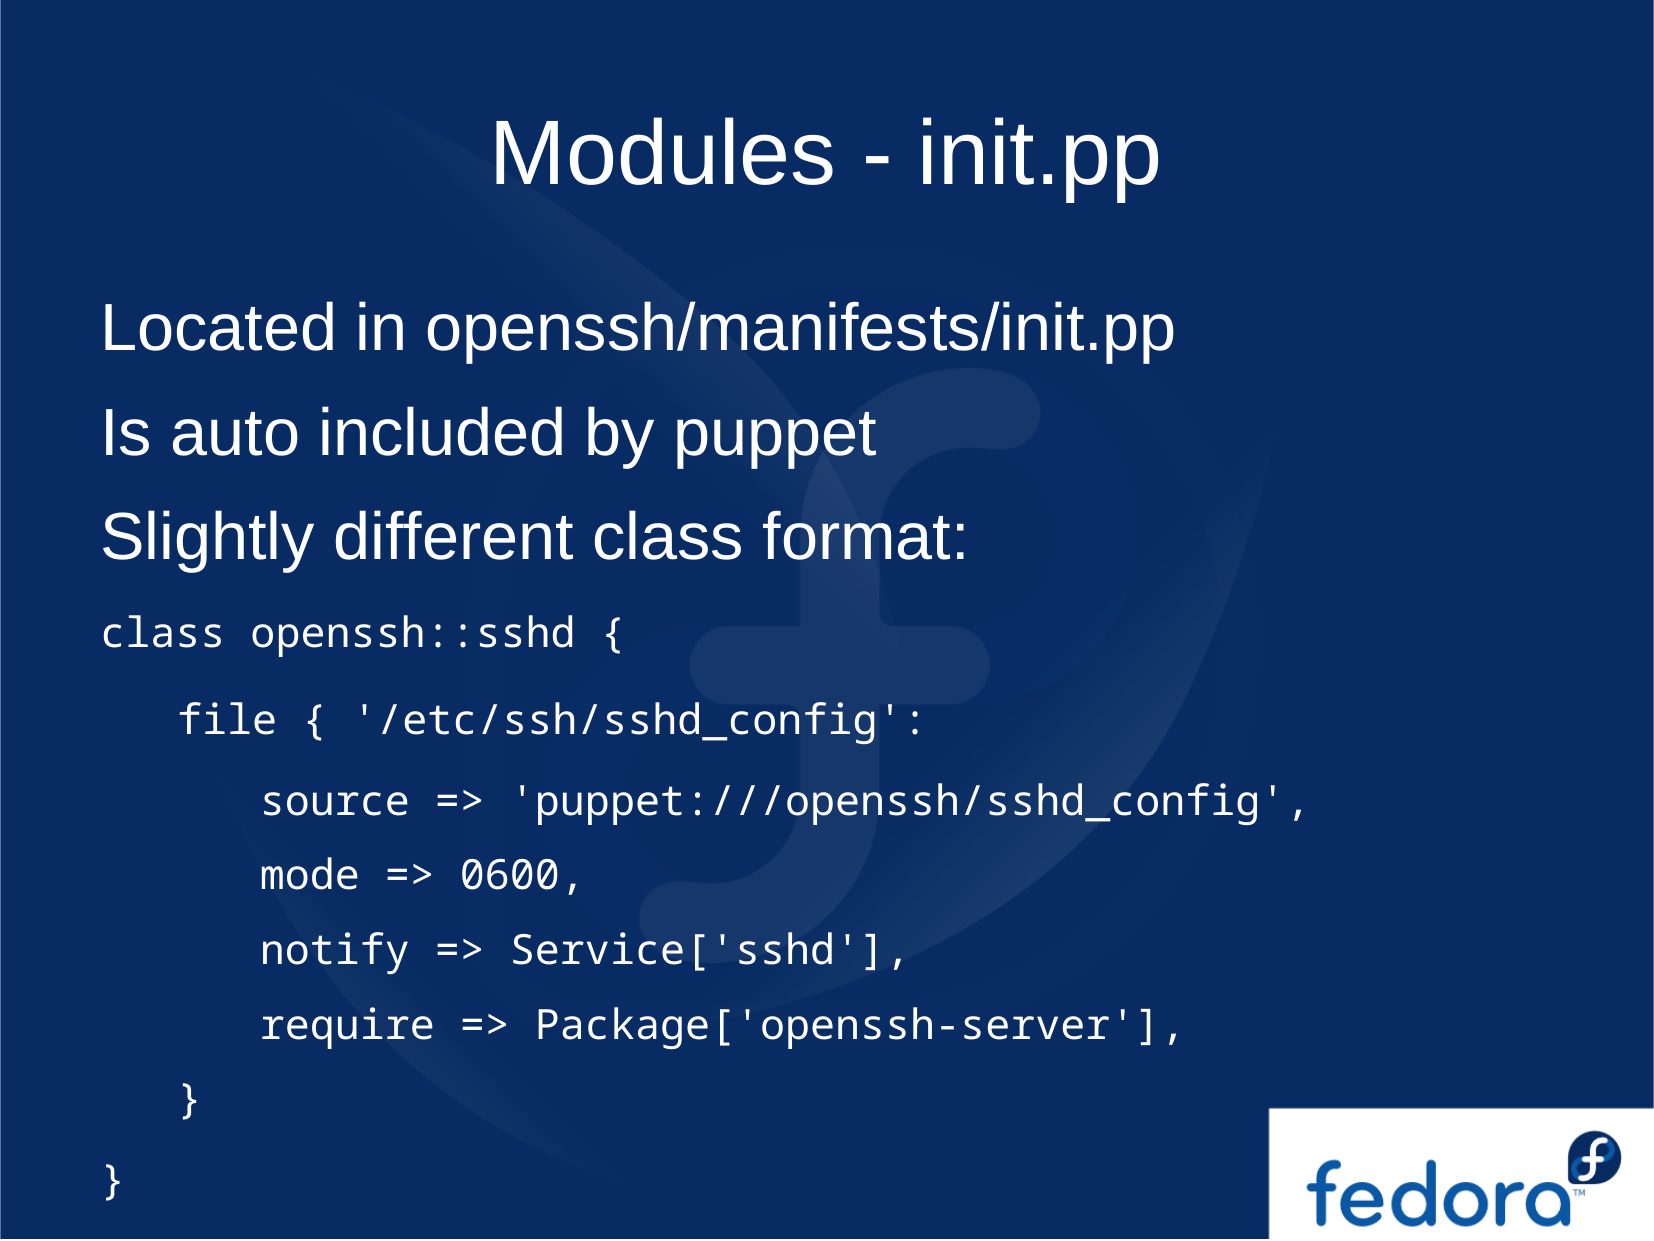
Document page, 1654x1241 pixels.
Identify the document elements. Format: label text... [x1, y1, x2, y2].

picture [0, 0, 1654, 1239]
title Modules - init.pp [82, 56, 1571, 250]
list Located in openssh/manifests/init.pp Is auto included by puppet Slightly different class format: class openssh::sshd { file { '/etc/ssh/sshd_config': source => 'puppet:///openssh/sshd_config', mode => 0600, notify => Service['sshd'], require => Package['openssh-server'], } } [82, 290, 1571, 1131]
